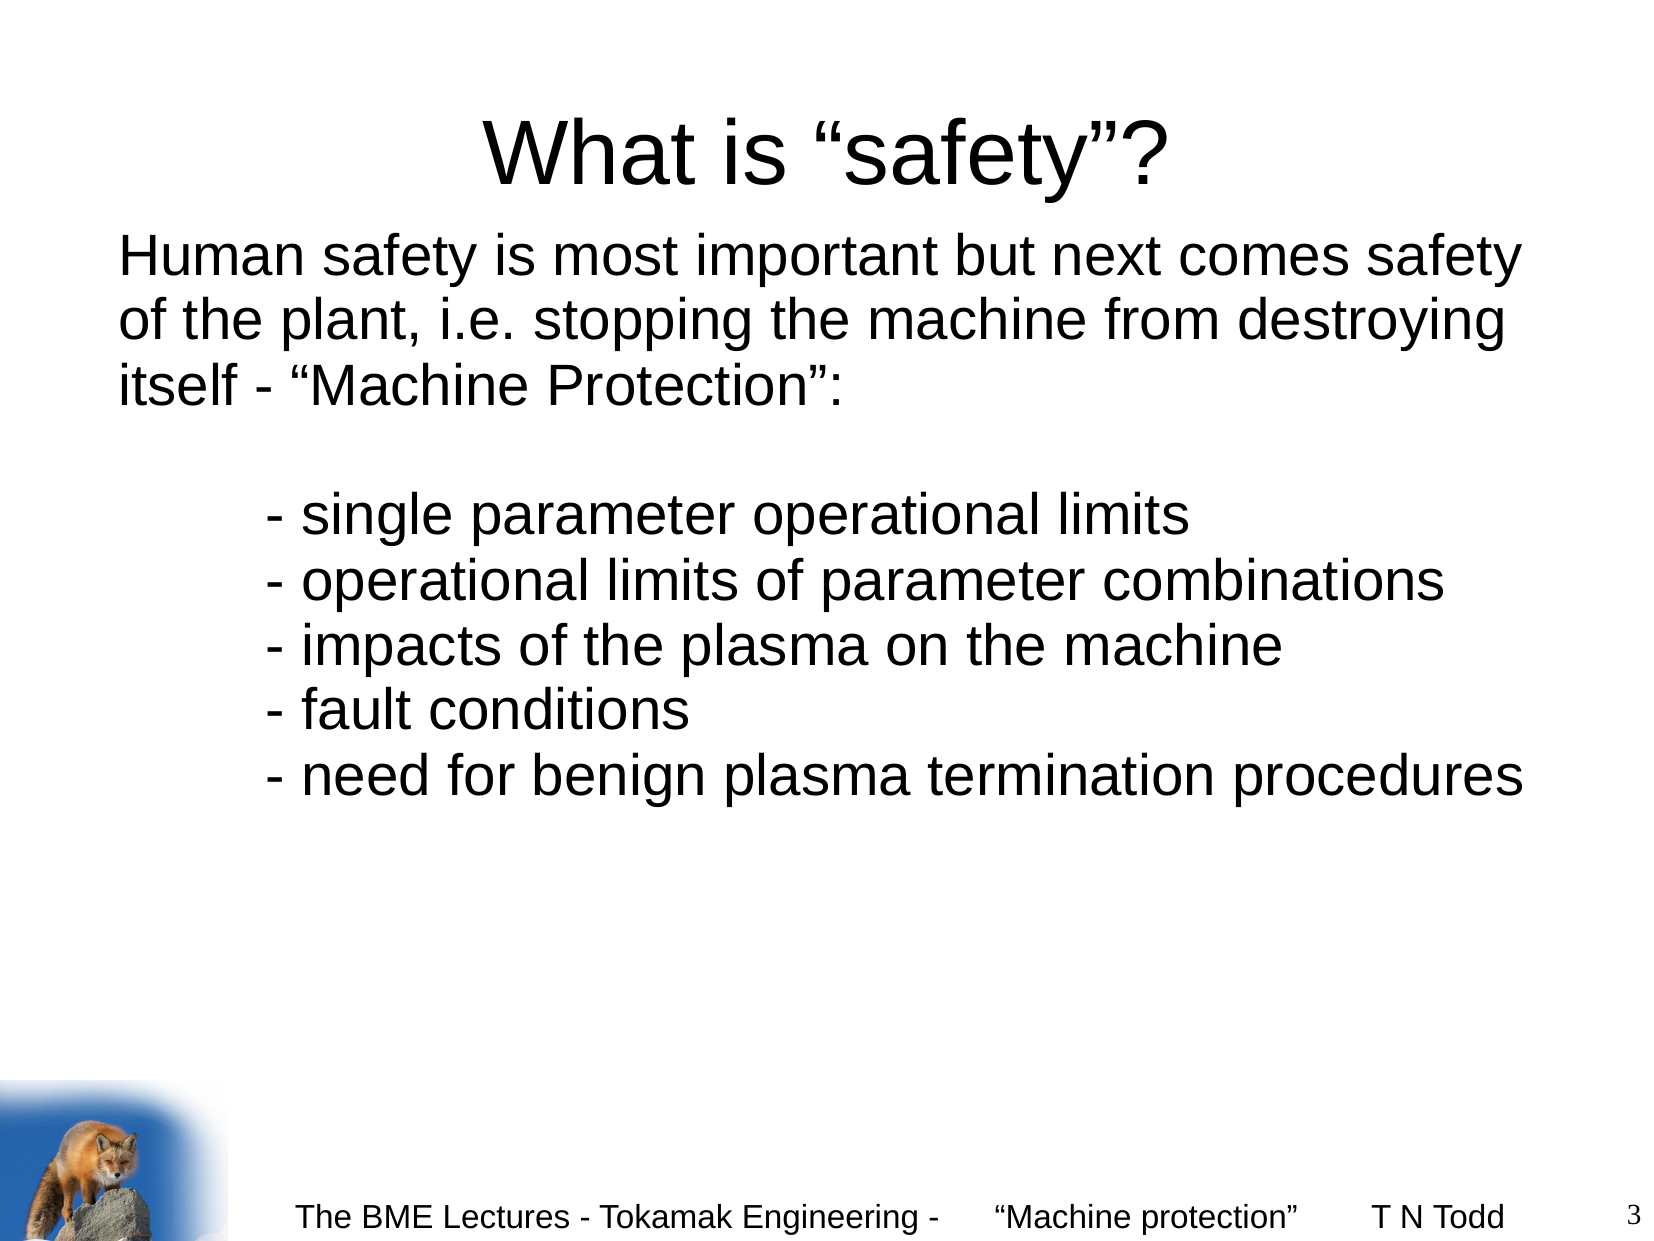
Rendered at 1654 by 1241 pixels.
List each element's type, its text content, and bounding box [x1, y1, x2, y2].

list [82, 290, 1571, 1109]
title What is “safety”? [82, 49, 1571, 257]
picture [0, 1080, 228, 1241]
title Human safety is most important but next comes safety of the plant, i.e. stopping the machine from destroying itself - “Machine Protection”: - single parameter operational limits - operational limits of parameter combinations - impacts of the plasma on the machine - fault conditions - need for benign plasma termination procedures [82, 257, 1571, 290]
